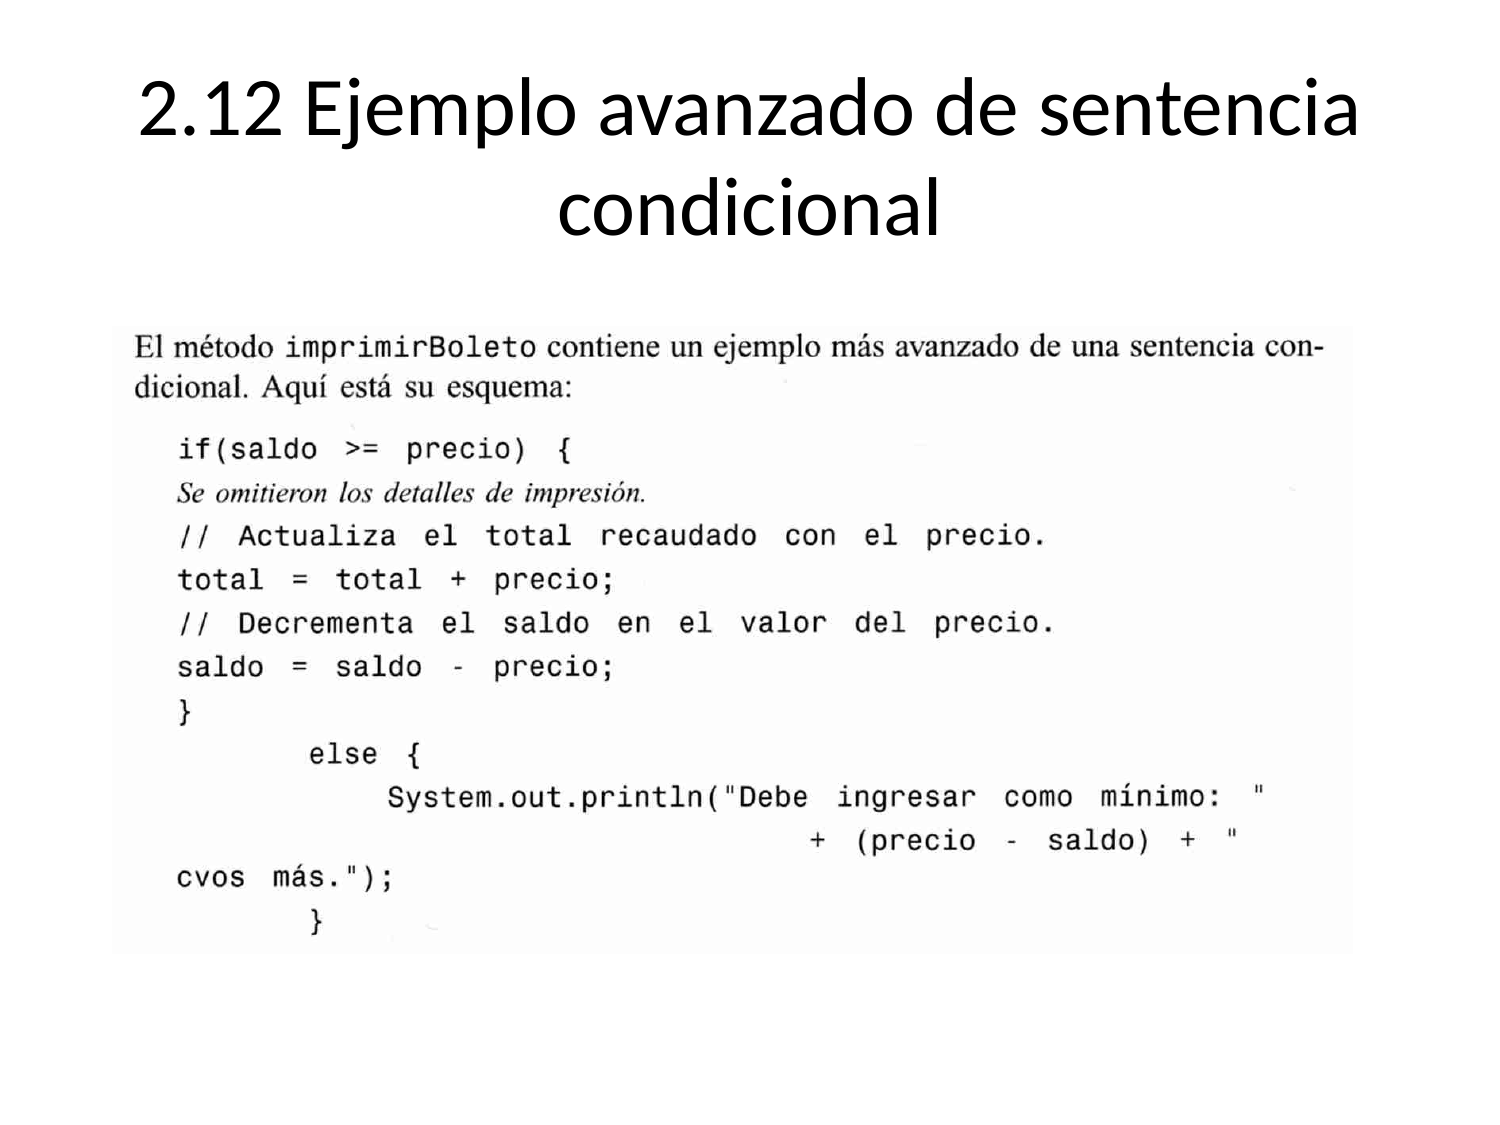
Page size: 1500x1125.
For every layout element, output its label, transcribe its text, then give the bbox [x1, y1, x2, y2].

title 2.12 Ejemplo avanzado de sentencia condicional [75, 45, 1426, 233]
picture [112, 326, 1353, 954]
